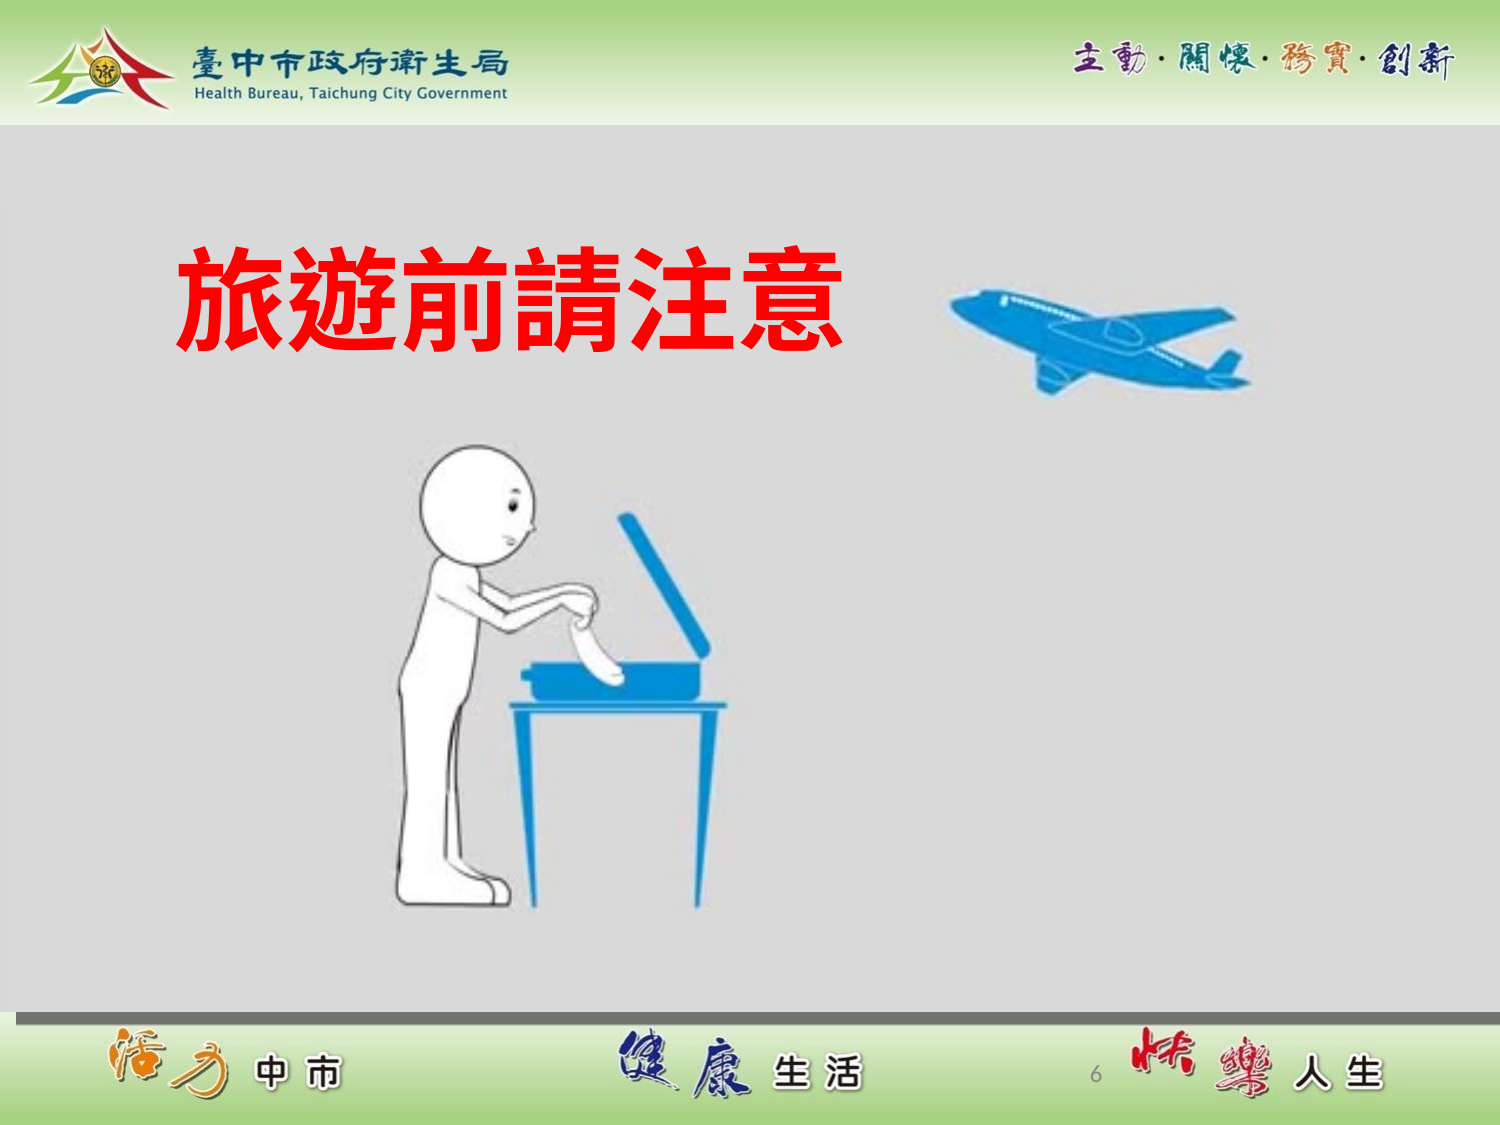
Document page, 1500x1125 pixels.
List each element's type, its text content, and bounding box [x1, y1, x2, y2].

picture [0, 125, 1500, 1012]
text_box 旅遊前請注意 [159, 208, 869, 388]
text_box [1074, 1042, 1426, 1103]
